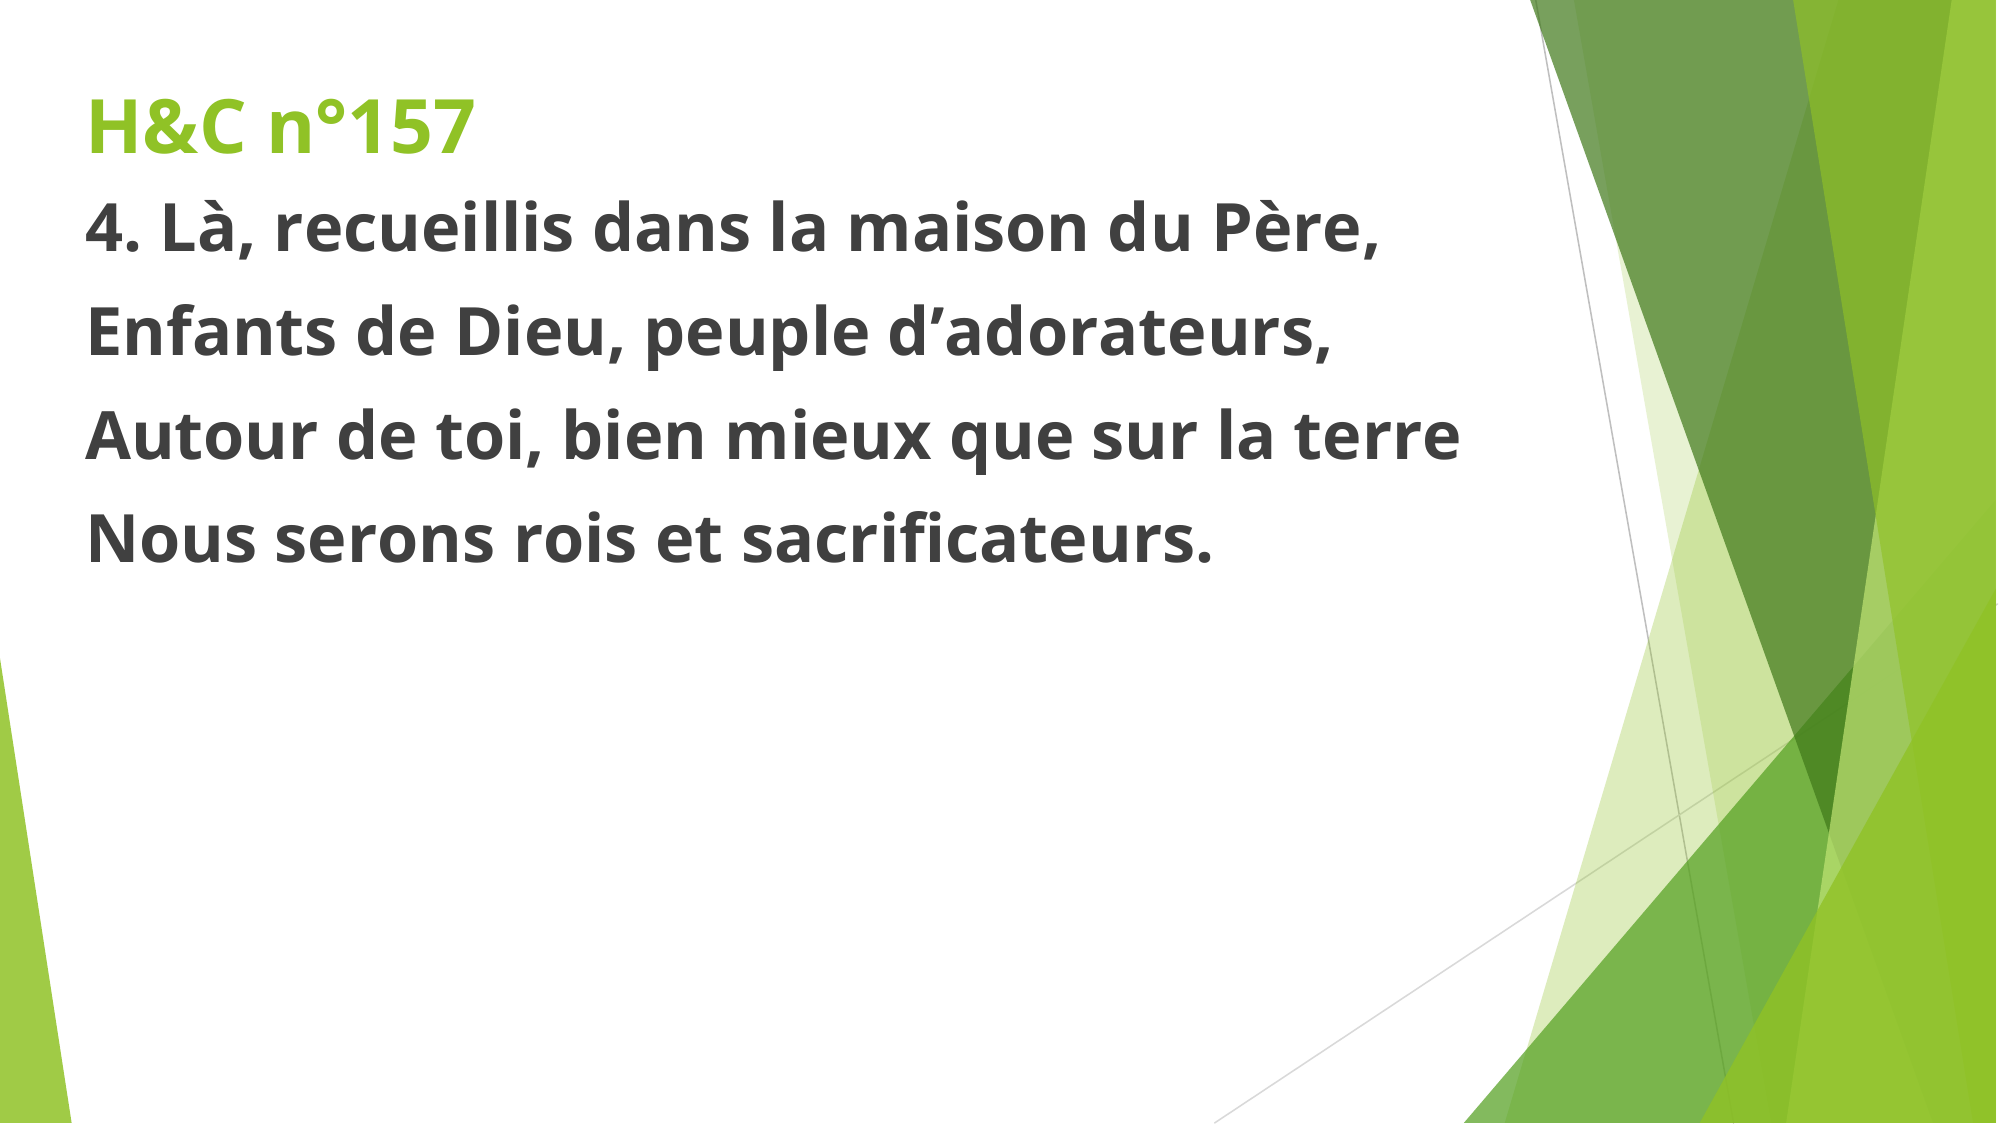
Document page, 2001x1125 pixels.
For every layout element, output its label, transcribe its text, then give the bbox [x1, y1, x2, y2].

text_box H&C n°157 [70, 70, 603, 165]
text_box 4. Là, recueillis dans la maison du Père, Enfants de Dieu, peuple d’adorateurs, Autour de toi, bien mieux que sur la terre Nous serons rois et sacrificateurs. [70, 165, 1985, 1079]
